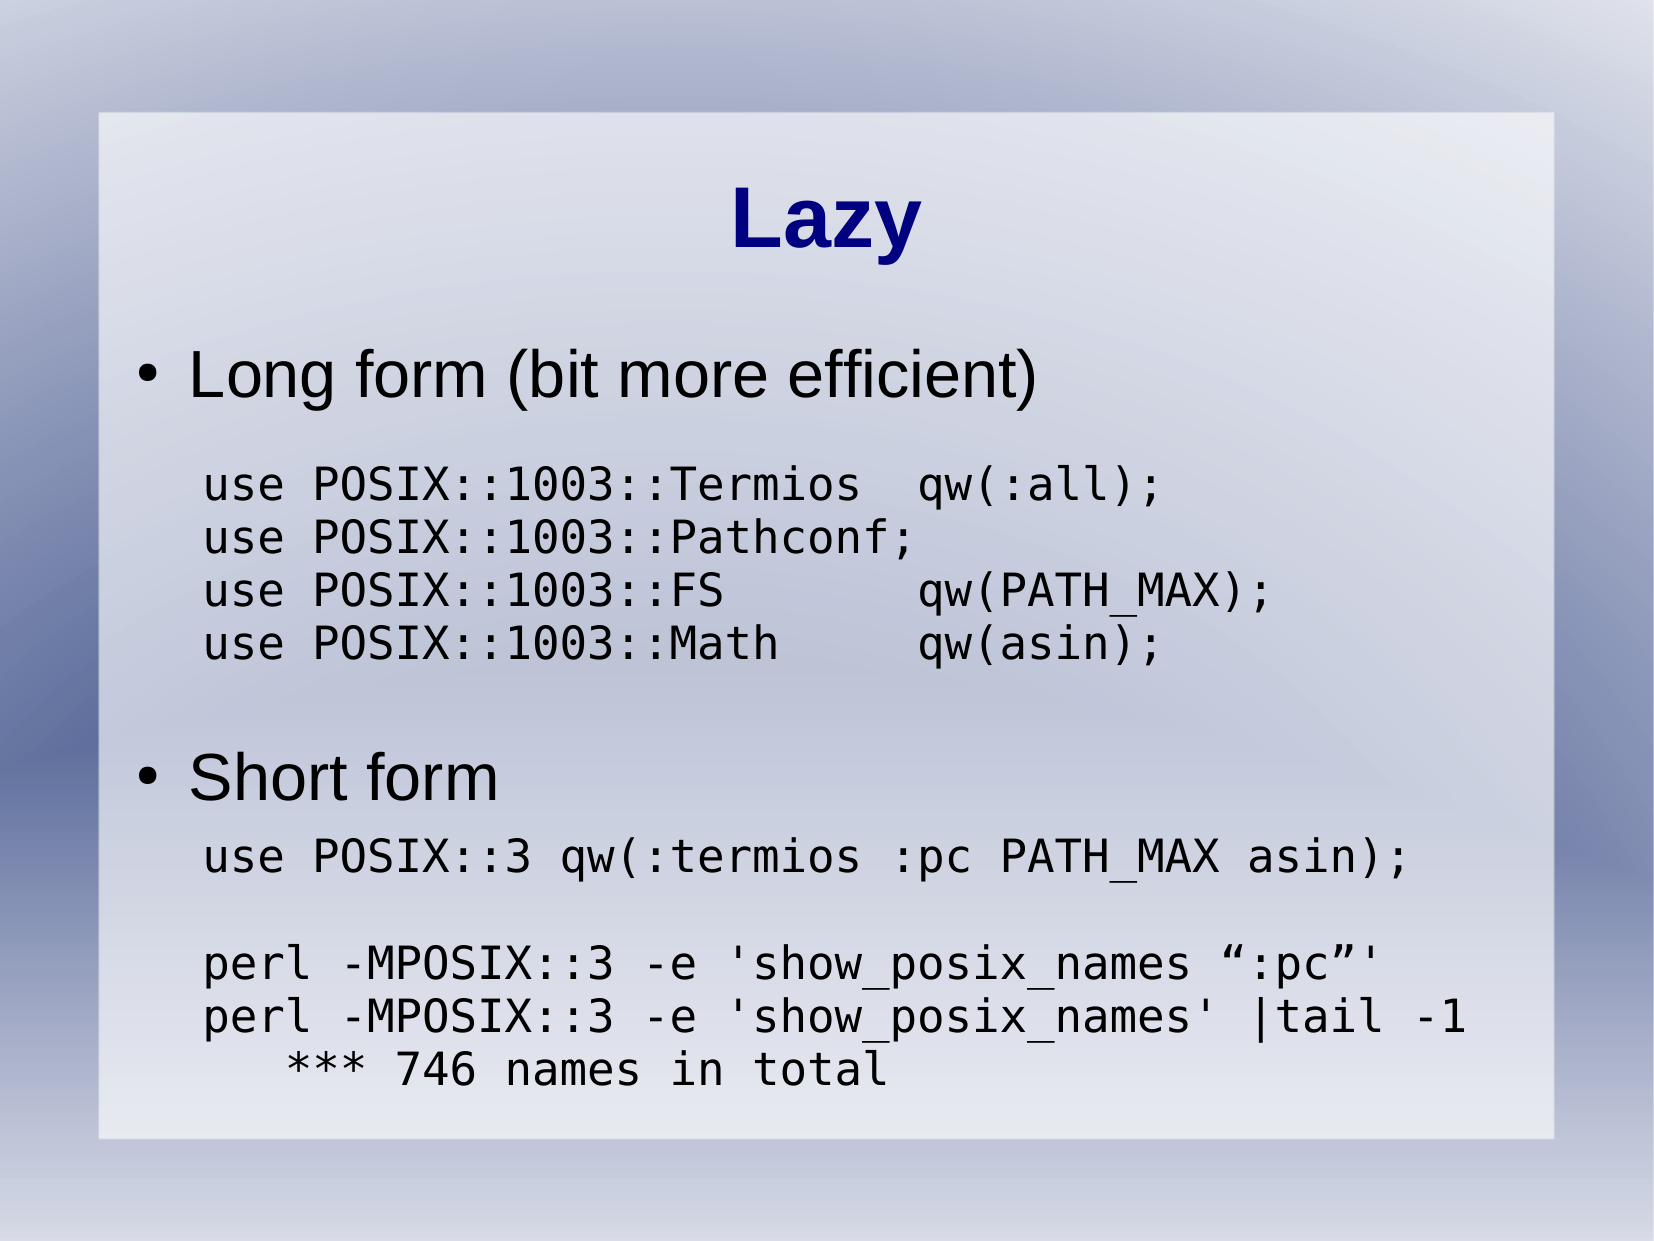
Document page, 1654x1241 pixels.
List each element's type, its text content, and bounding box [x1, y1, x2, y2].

text_box perl -MPOSIX::3 -e 'show_posix_names' |tail -1 *** 746 names in total [187, 982, 1506, 1105]
picture [0, 0, 1654, 1241]
list Long form (bit more efficient) Short form [118, 336, 1506, 1156]
title Lazy [118, 114, 1536, 322]
